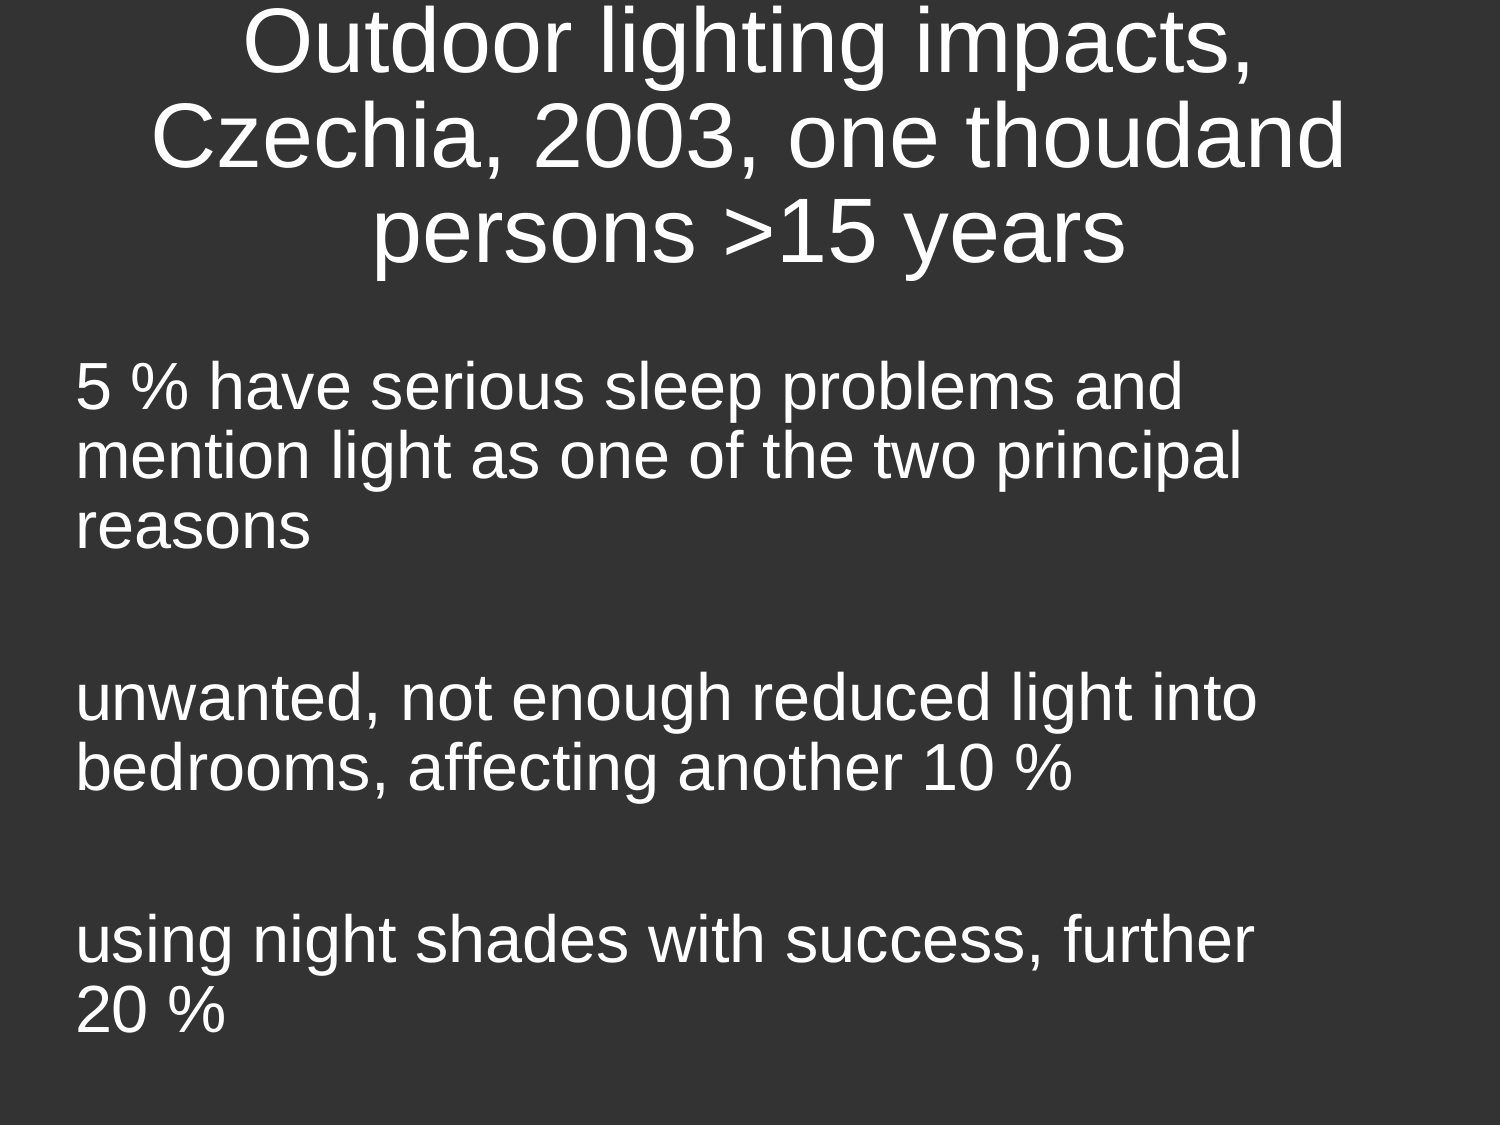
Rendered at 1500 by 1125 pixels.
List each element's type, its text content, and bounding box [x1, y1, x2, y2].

list 5 % have serious sleep problems and mention light as one of the two principal reasons unwanted, not enough reduced light into bedrooms, affecting another 10 % using night shades with success, further 20 % [75, 262, 1425, 1047]
title Outdoor lighting impacts, Czechia, 2003, one thoudand persons >15 years [75, 0, 1425, 262]
